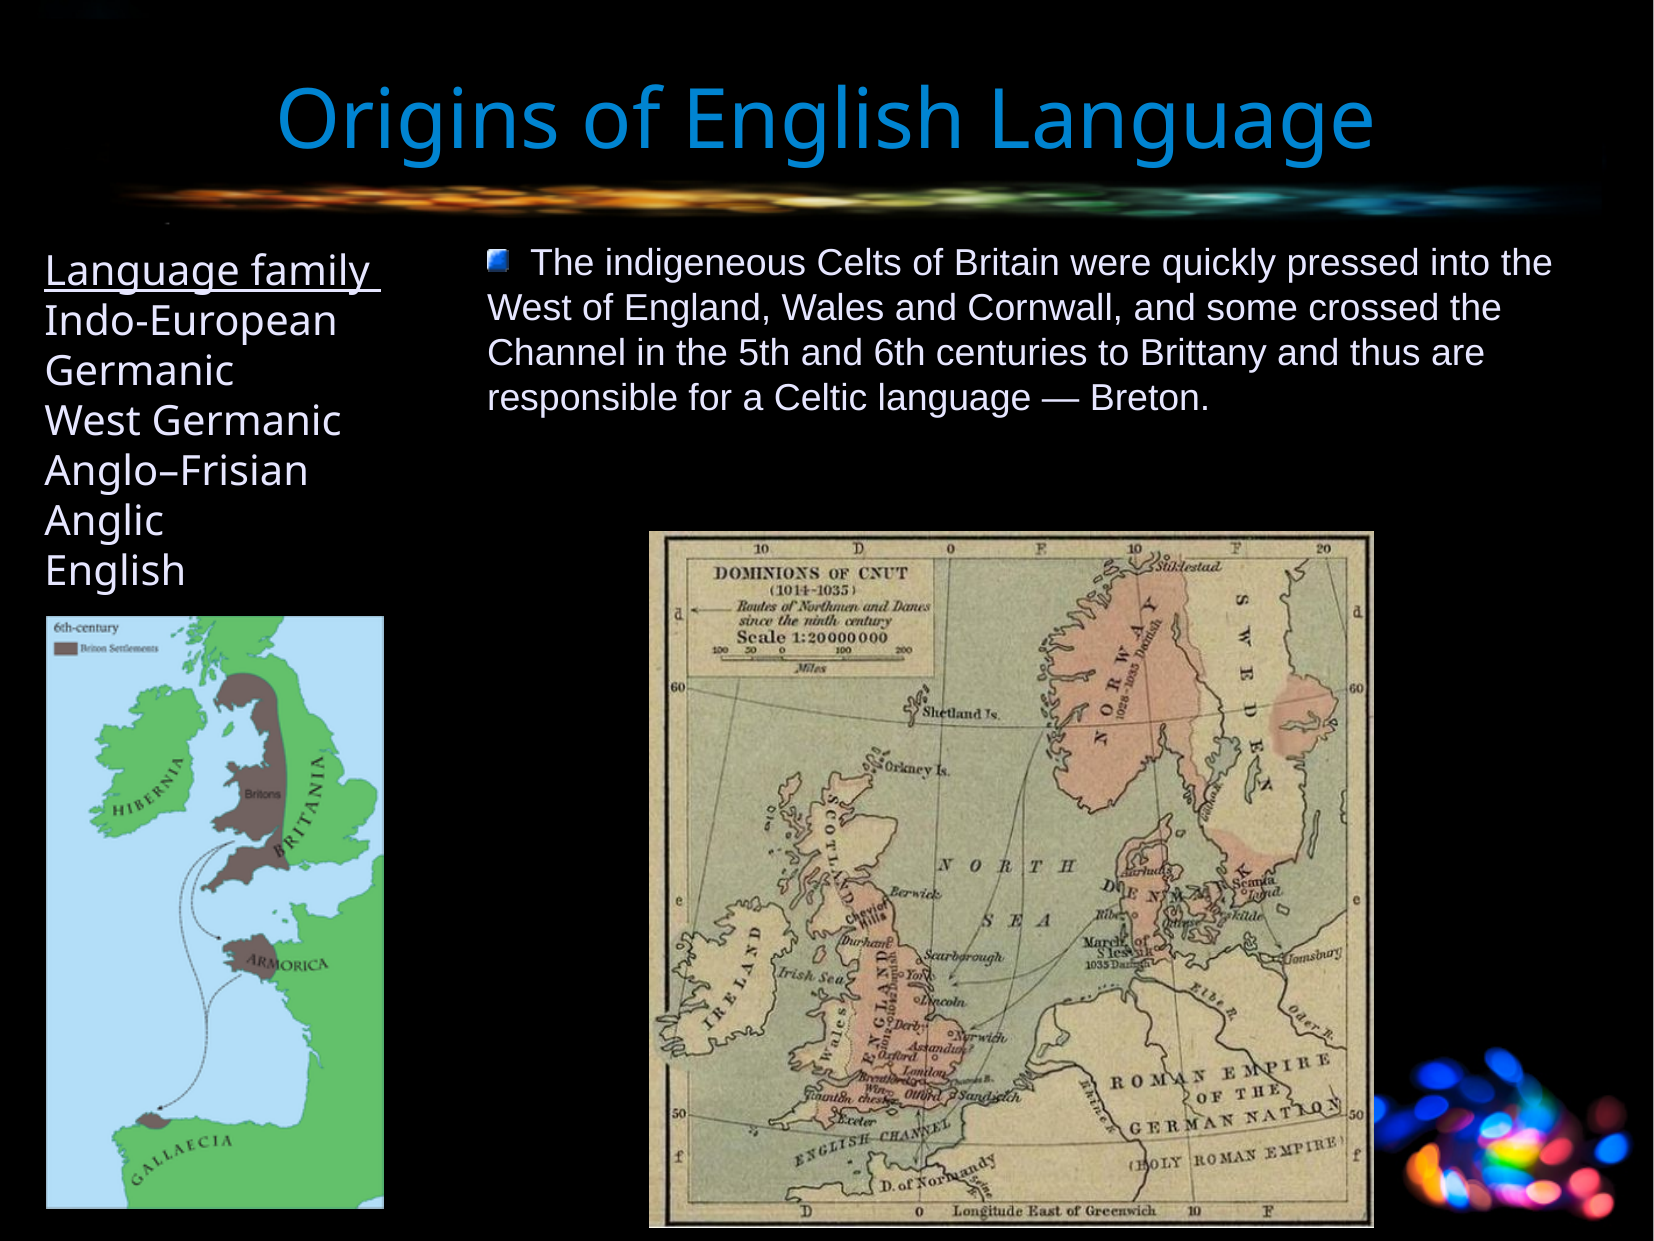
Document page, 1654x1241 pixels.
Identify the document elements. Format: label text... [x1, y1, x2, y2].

title Origins of English Language [82, 19, 1571, 212]
text_box The indigeneous Celts of Britain were quickly pressed into the West of England, Wales and Cornwall, and some crossed the Channel in the 5th and 6th centuries to Brittany and thus are responsible for a Celtic language — Breton. [472, 230, 1601, 427]
title Language family Indo-European Germanic West Germanic Anglo–Frisian Anglic English [29, 236, 443, 652]
picture [0, 0, 1654, 1241]
